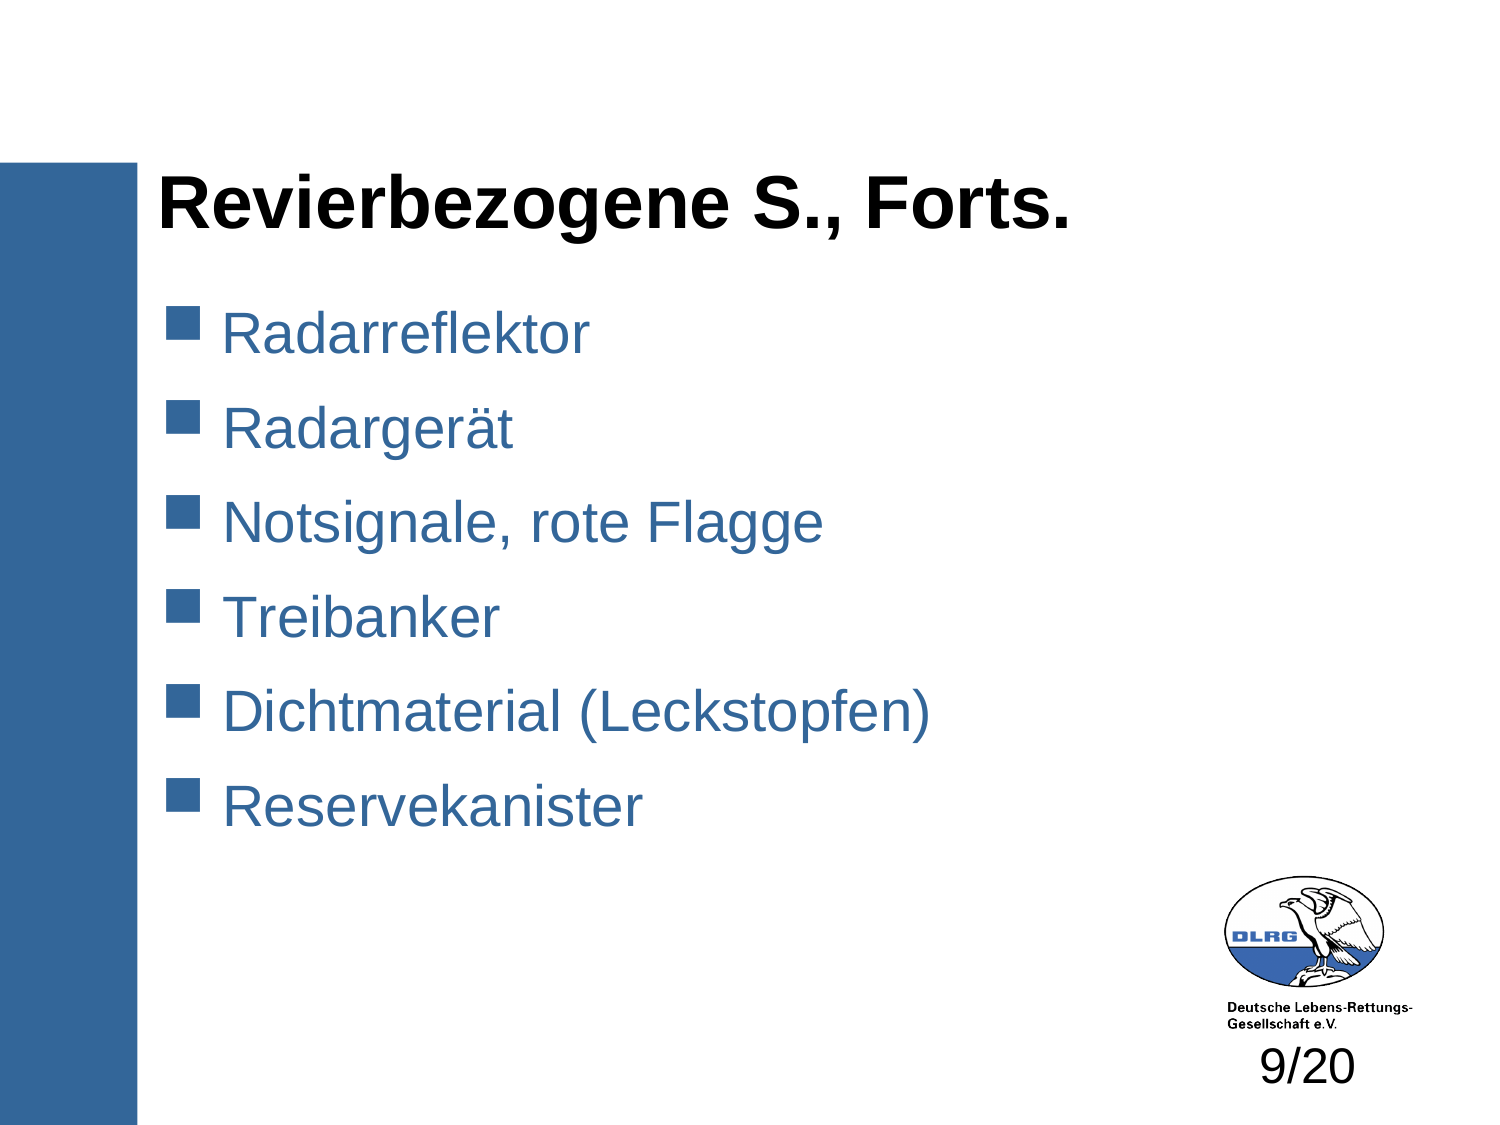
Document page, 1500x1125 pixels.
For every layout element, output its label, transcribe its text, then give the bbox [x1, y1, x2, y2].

text_box Radarreflektor Radargerät Notsignale, rote Flagge Treibanker Dichtmaterial (Leckstopfen) Reservekanister [146, 263, 1414, 1052]
text_box Revierbezogene S., Forts. [142, 138, 1440, 259]
text_box <Nummer>/20 [1244, 1026, 1500, 1102]
